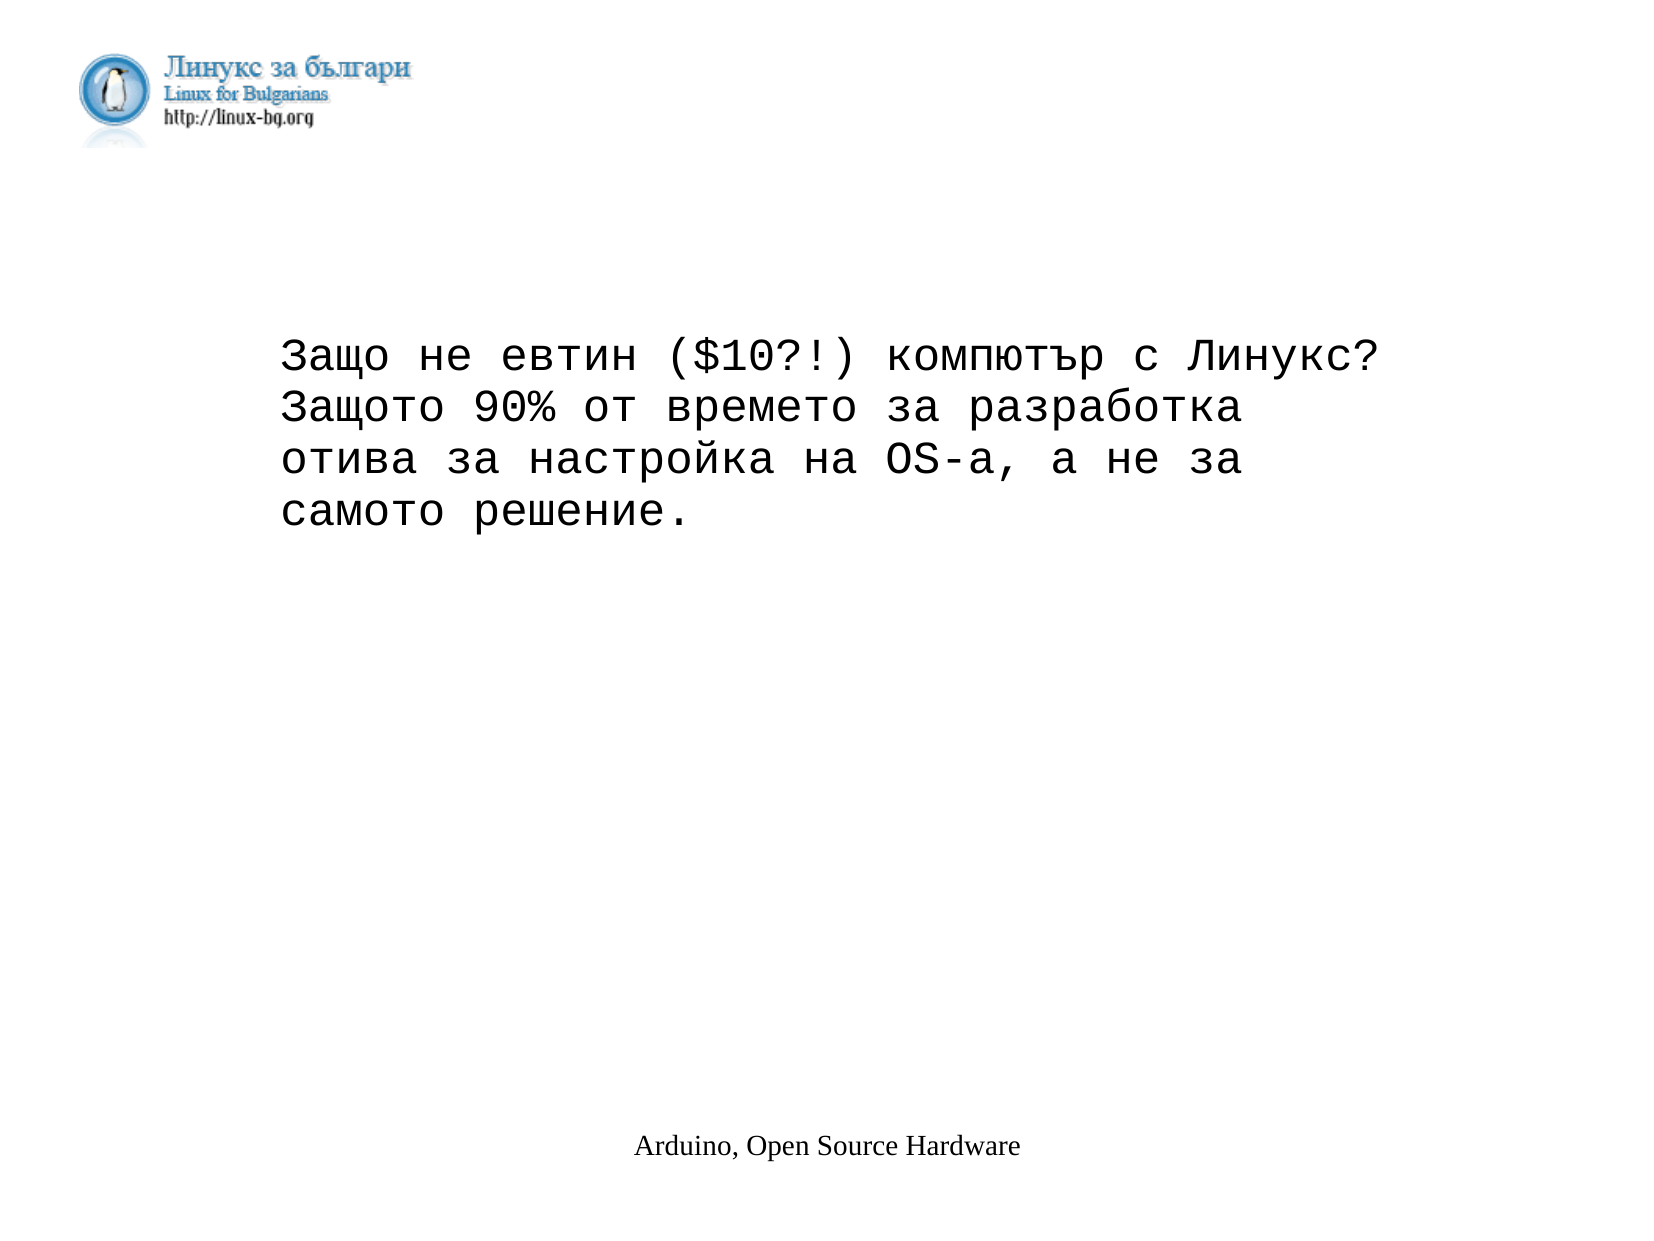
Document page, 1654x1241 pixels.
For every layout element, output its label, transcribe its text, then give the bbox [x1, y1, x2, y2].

text_box Защо не евтин ($10?!) компютър с Линукс? Защото 90% от времето за разработка отива за настройка на OS-а, а не за самото решение. [265, 324, 1418, 535]
picture [79, 53, 414, 148]
